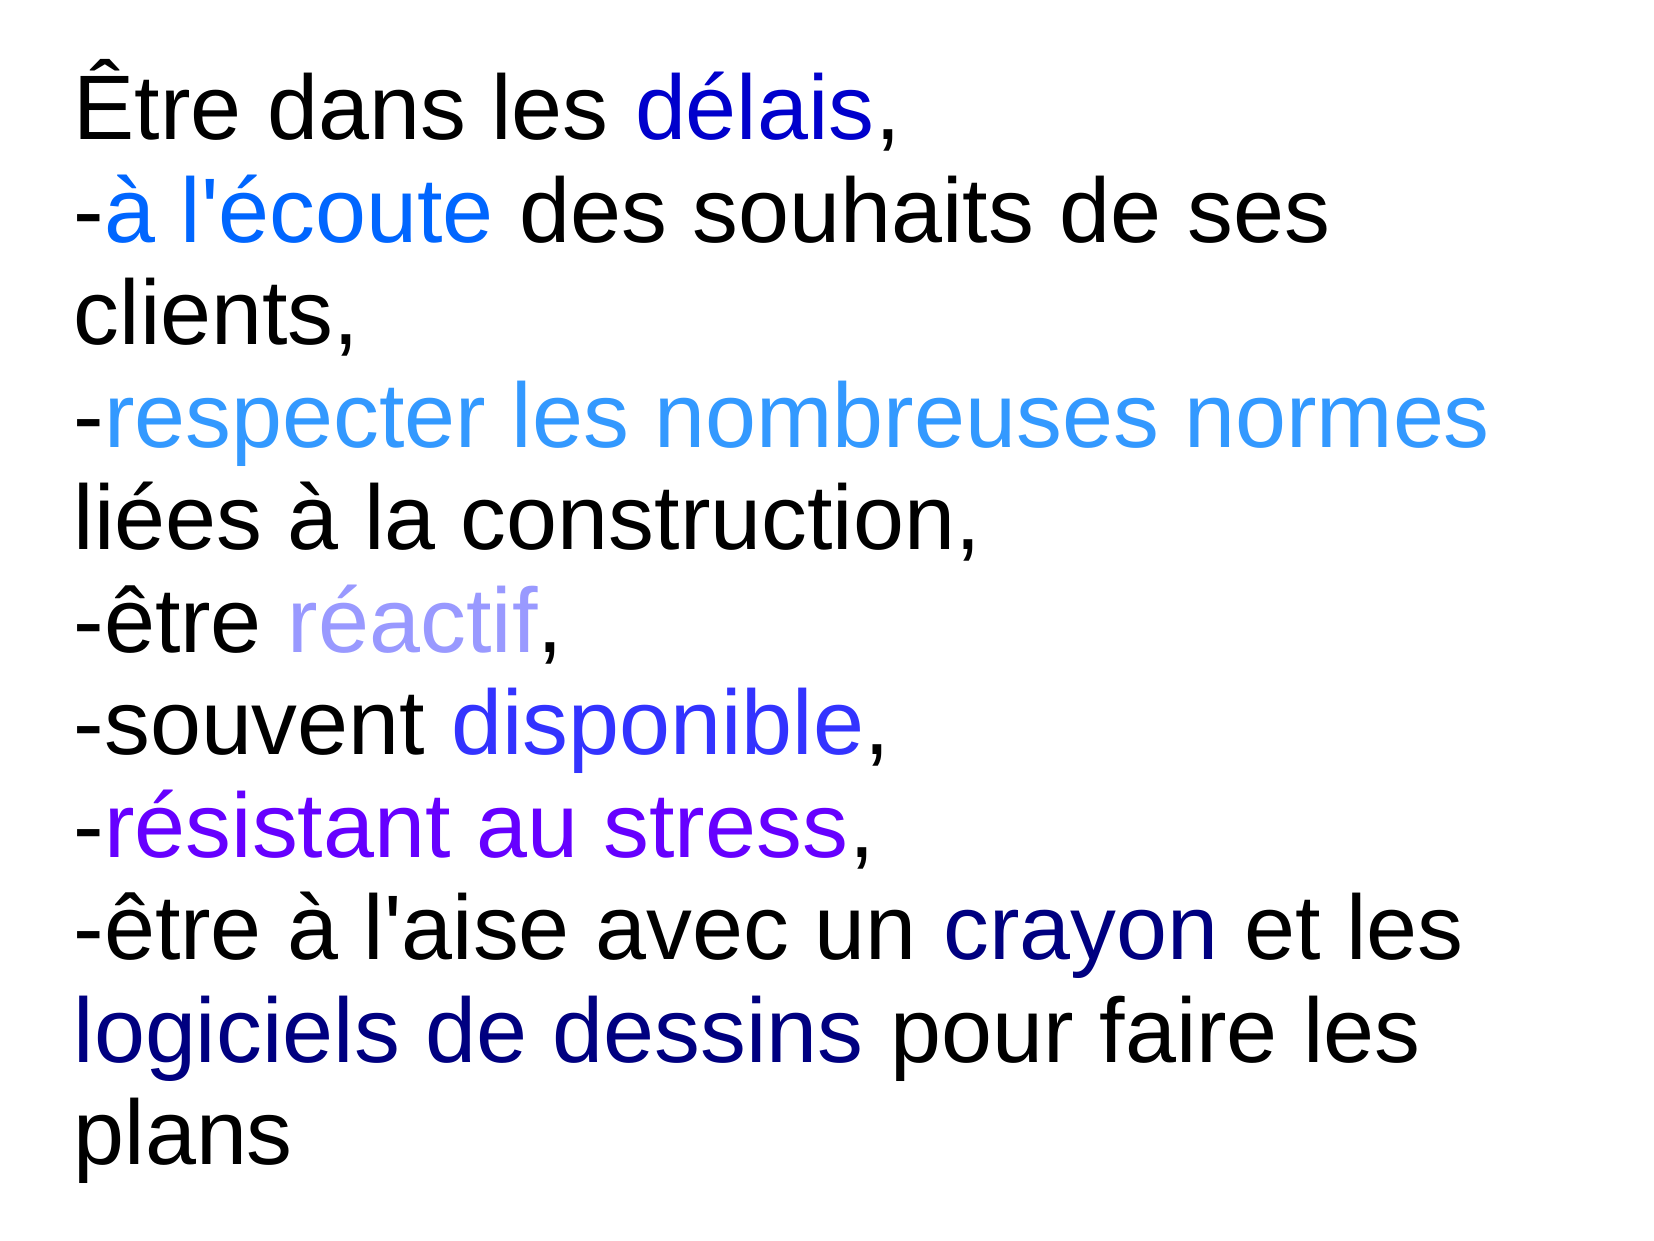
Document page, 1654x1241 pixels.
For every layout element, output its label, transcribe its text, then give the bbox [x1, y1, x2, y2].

text_box Être dans les délais, -à l'écoute des souhaits de ses clients, -respecter les nombreuses normes liées à la construction, -être réactif, -souvent disponible, -résistant au stress, -être à l'aise avec un crayon et les logiciels de dessins pour faire les plans [59, 49, 1654, 1219]
